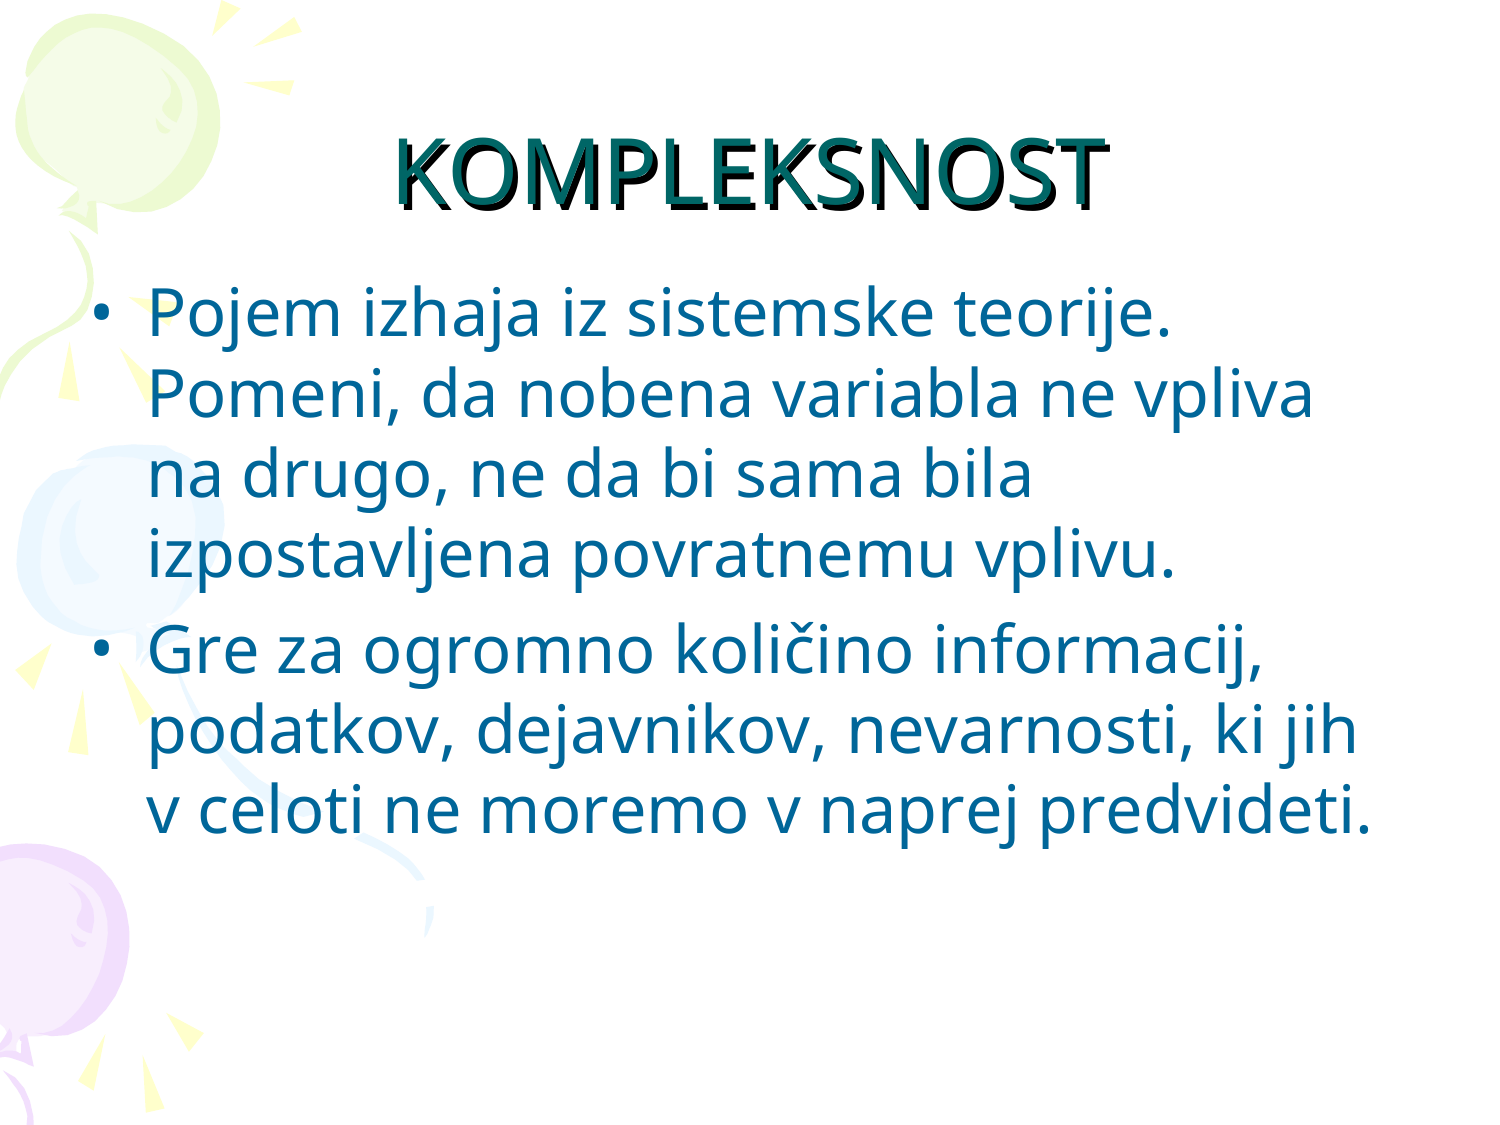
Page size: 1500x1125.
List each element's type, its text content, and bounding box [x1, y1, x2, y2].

list Pojem izhaja iz sistemske teorije. Pomeni, da nobena variabla ne vpliva na drugo, ne da bi sama bila izpostavljena povratnemu vplivu. Gre za ogromno količino informacij, podatkov, dejavnikov, nevarnosti, ki jih v celoti ne moremo v naprej predvideti. [75, 262, 1426, 994]
title KOMPLEKSNOST [72, 16, 1426, 233]
